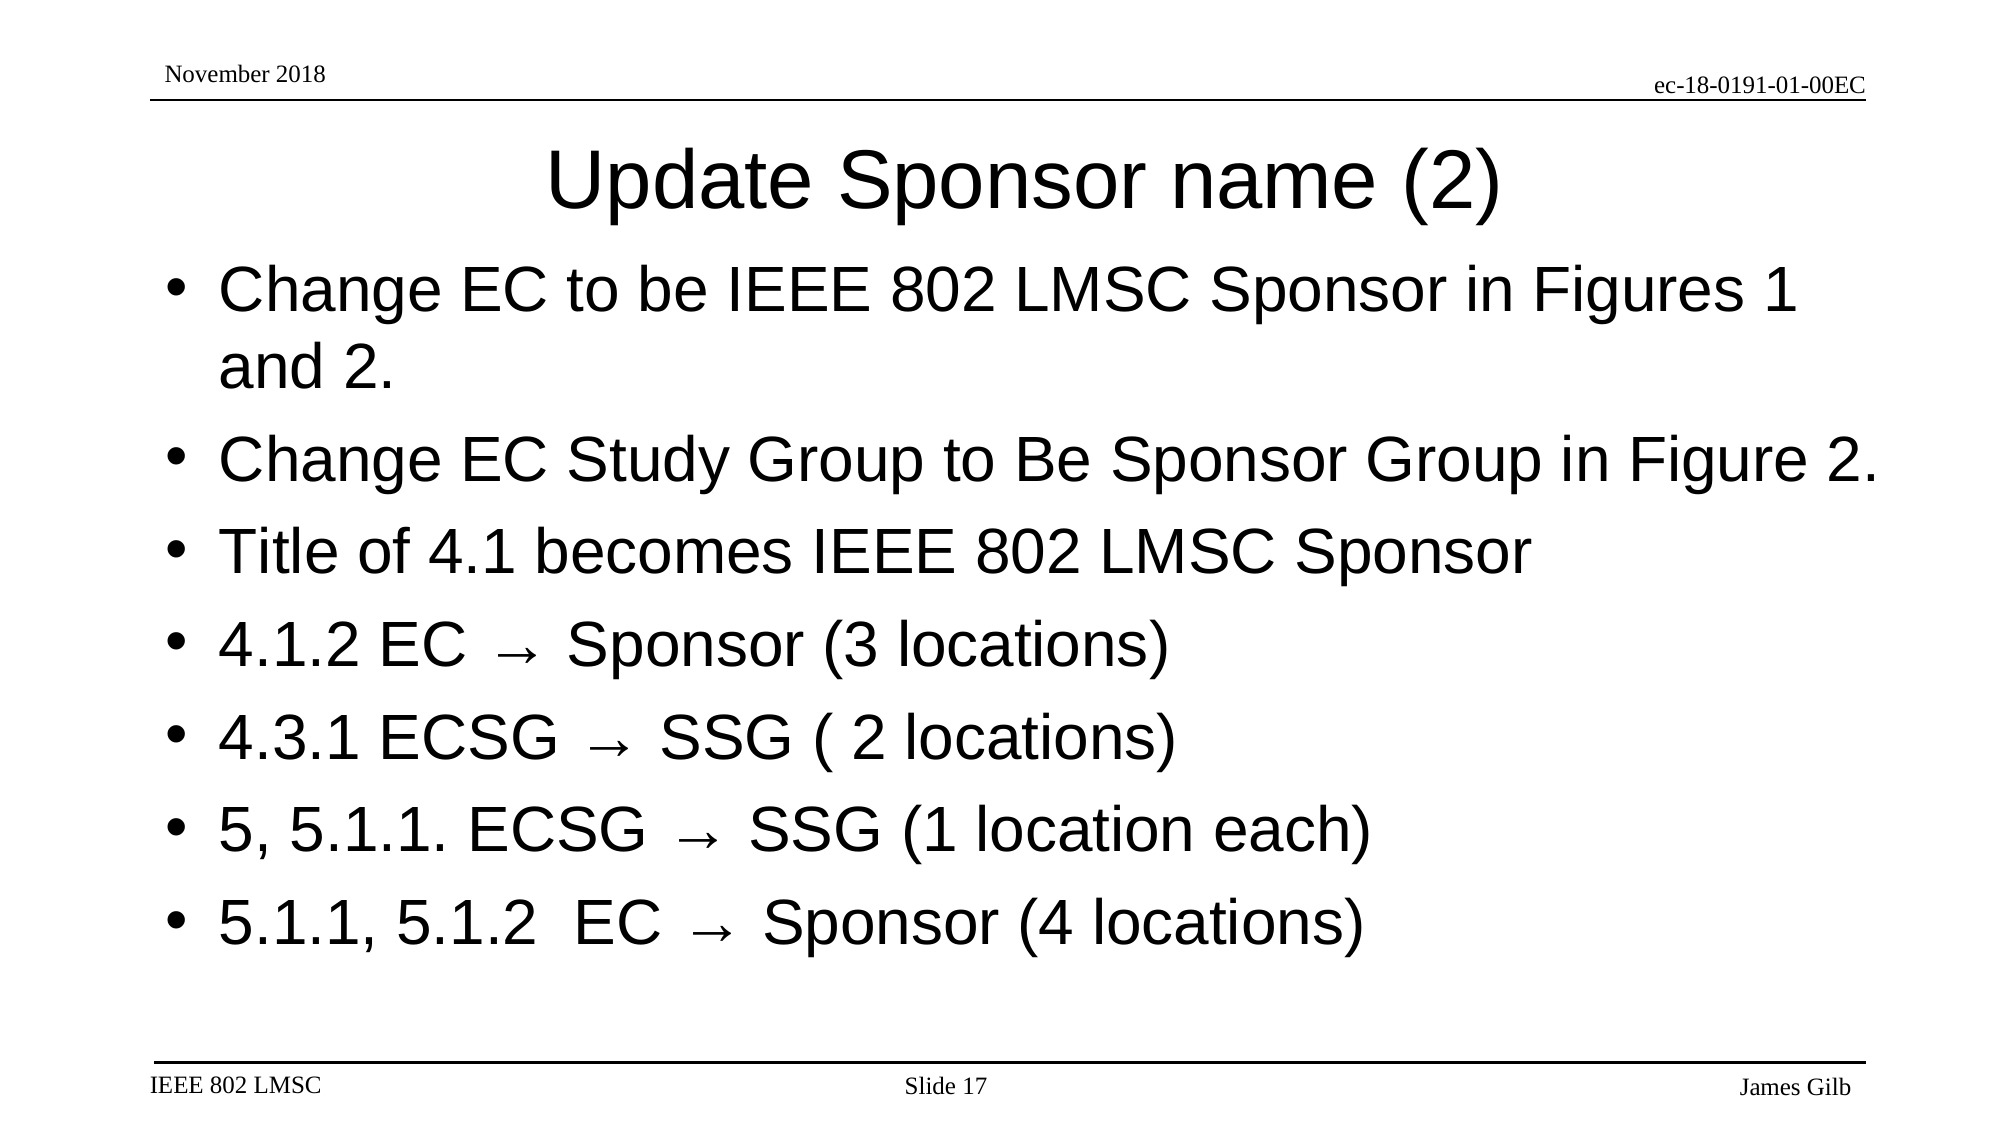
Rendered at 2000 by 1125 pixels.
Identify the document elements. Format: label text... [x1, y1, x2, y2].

title Update Sponsor name (2) [149, 112, 1900, 238]
list Change EC to be IEEE 802 LMSC Sponsor in Figures 1 and 2. Change EC Study Group to Be Sponsor Group in Figure 2. Title of 4.1 becomes IEEE 802 LMSC Sponsor 4.1.2 EC → Sponsor (3 locations) 4.3.1 ECSG → SSG ( 2 locations) 5, 5.1.1. ECSG → SSG (1 location each) 5.1.1, 5.1.2 EC → Sponsor (4 locations) [149, 239, 1900, 1051]
